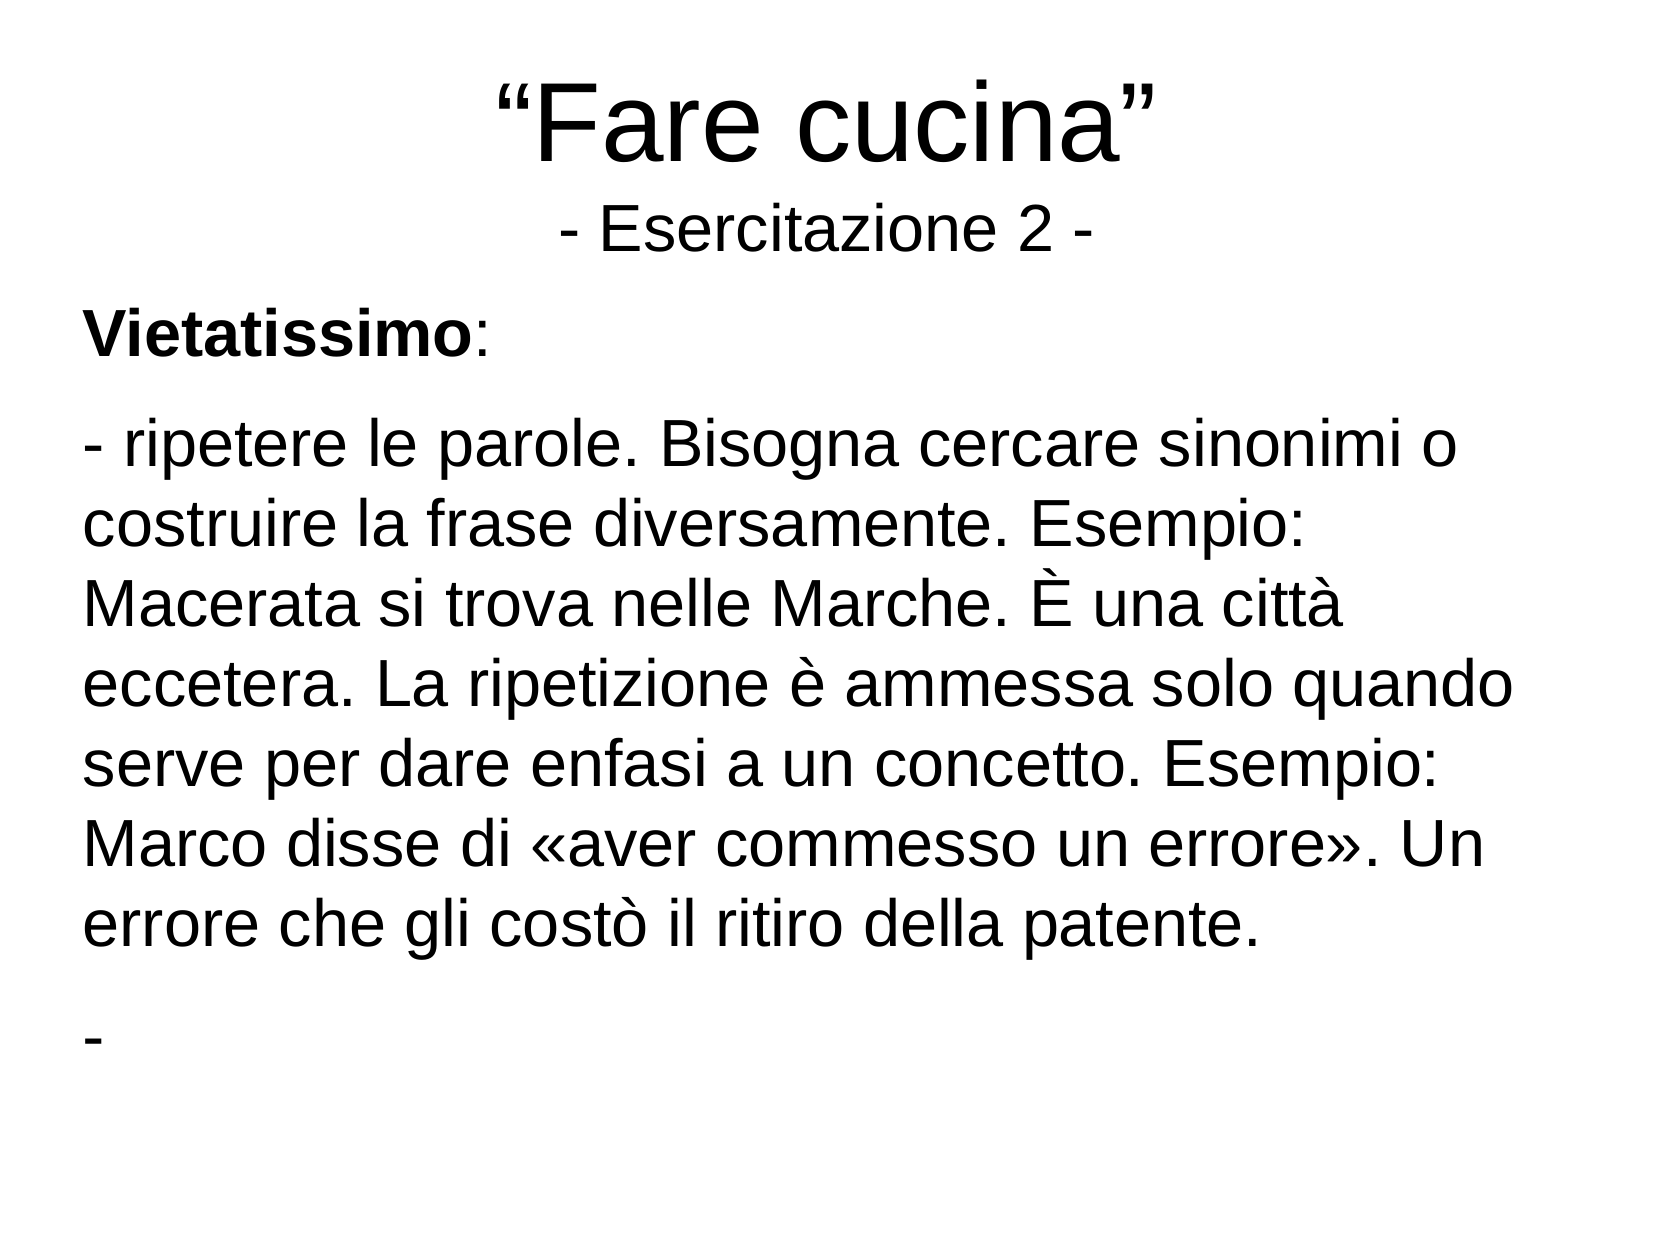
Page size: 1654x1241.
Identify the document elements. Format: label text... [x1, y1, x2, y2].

list Vietatissimo: - ripetere le parole. Bisogna cercare sinonimi o costruire la frase diversamente. Esempio: Macerata si trova nelle Marche. È una città eccetera. La ripetizione è ammessa solo quando serve per dare enfasi a un concetto. Esempio: Marco disse di «aver commesso un errore». Un errore che gli costò il ritiro della patente. [82, 290, 1571, 1109]
title “Fare cucina” - Esercitazione 2 - [82, 49, 1571, 257]
